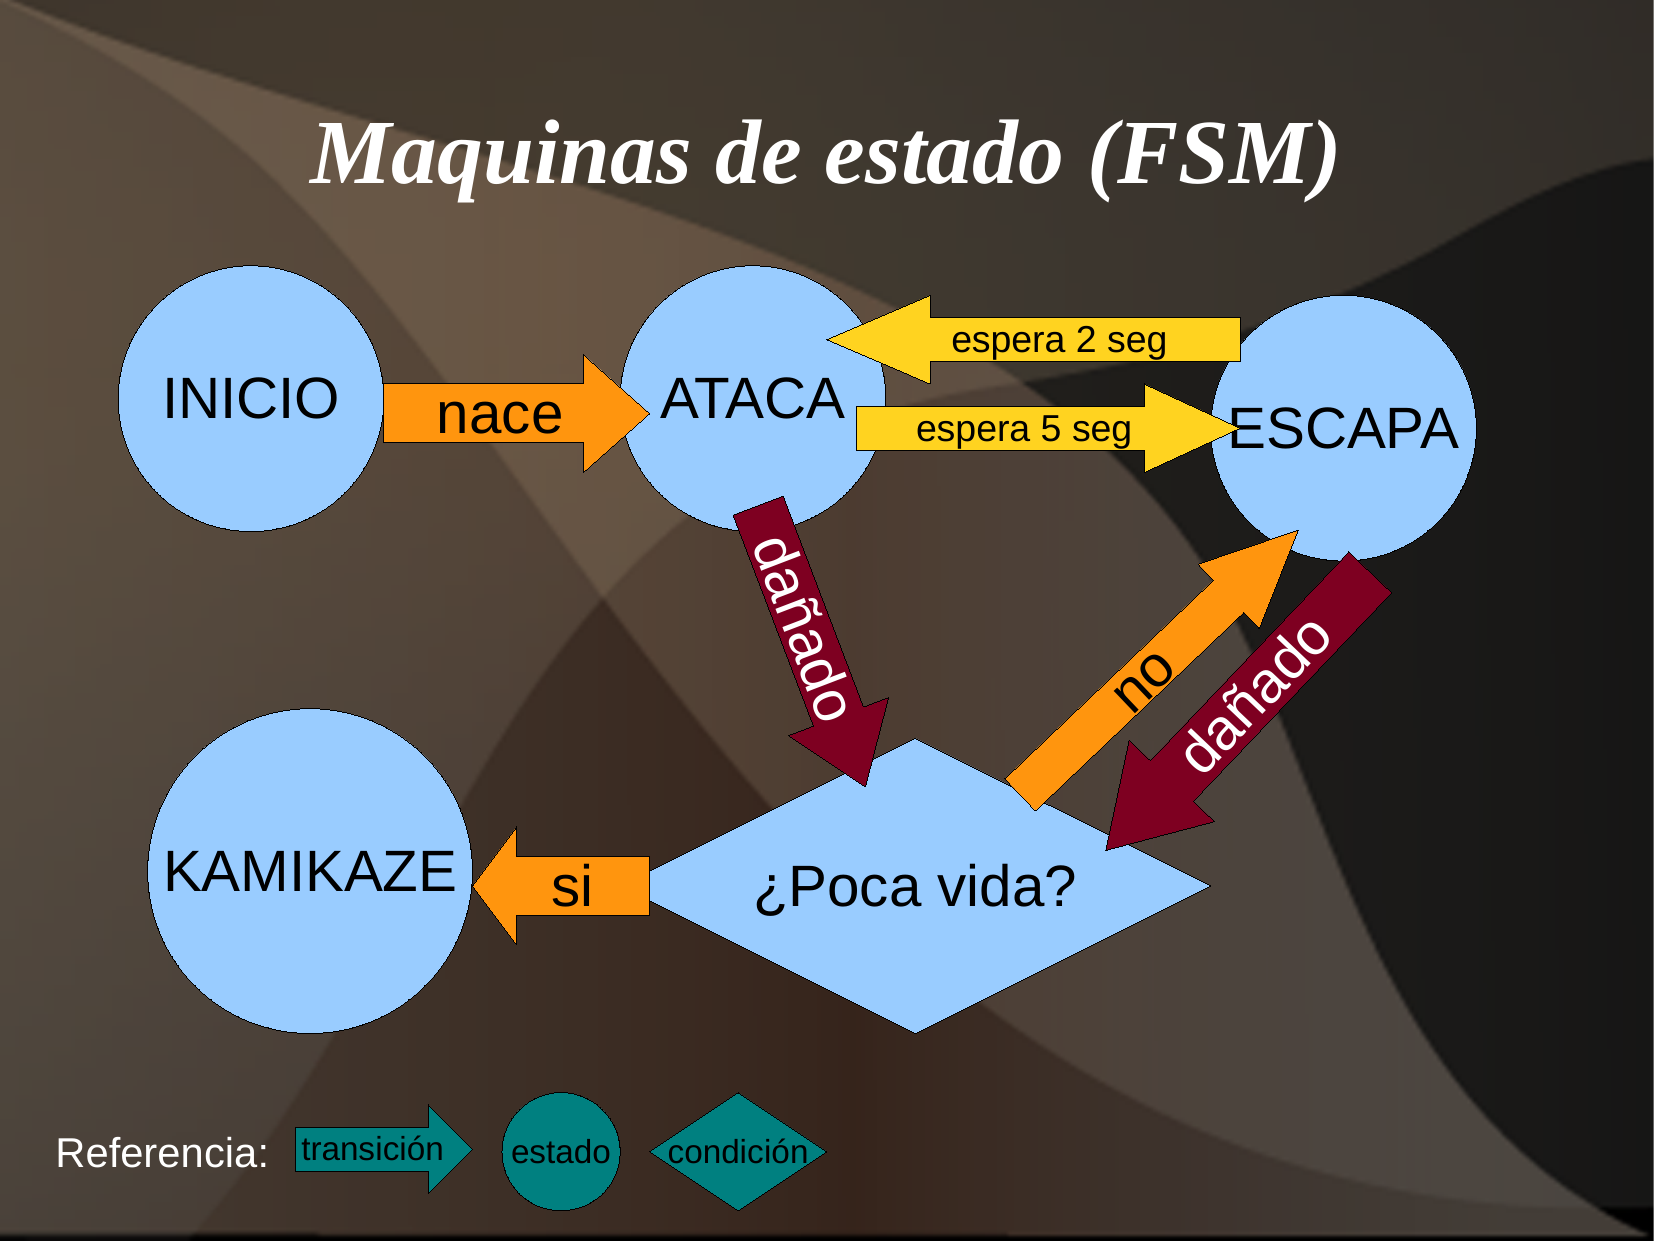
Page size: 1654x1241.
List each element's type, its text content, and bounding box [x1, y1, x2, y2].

text_box Referencia: [29, 1122, 296, 1231]
text_box ESCAPA [1211, 295, 1477, 562]
text_box dañado [1105, 551, 1392, 851]
text_box transición [295, 1104, 473, 1194]
text_box estado [501, 1092, 621, 1211]
text_box espera 5 seg [856, 383, 1241, 473]
text_box no [1004, 530, 1299, 811]
text_box ATACA [620, 265, 886, 531]
text_box si [472, 826, 650, 945]
text_box KAMIKAZE [147, 708, 473, 1034]
text_box espera 2 seg [826, 295, 1241, 384]
title Maquinas de estado (FSM) [82, 49, 1571, 257]
text_box ¿Poca vida? [650, 738, 1211, 1034]
text_box INICIO [118, 265, 383, 532]
text_box condición [649, 1092, 827, 1211]
text_box dañado [733, 496, 889, 787]
text_box nace [383, 354, 650, 473]
picture [0, 0, 1654, 1241]
